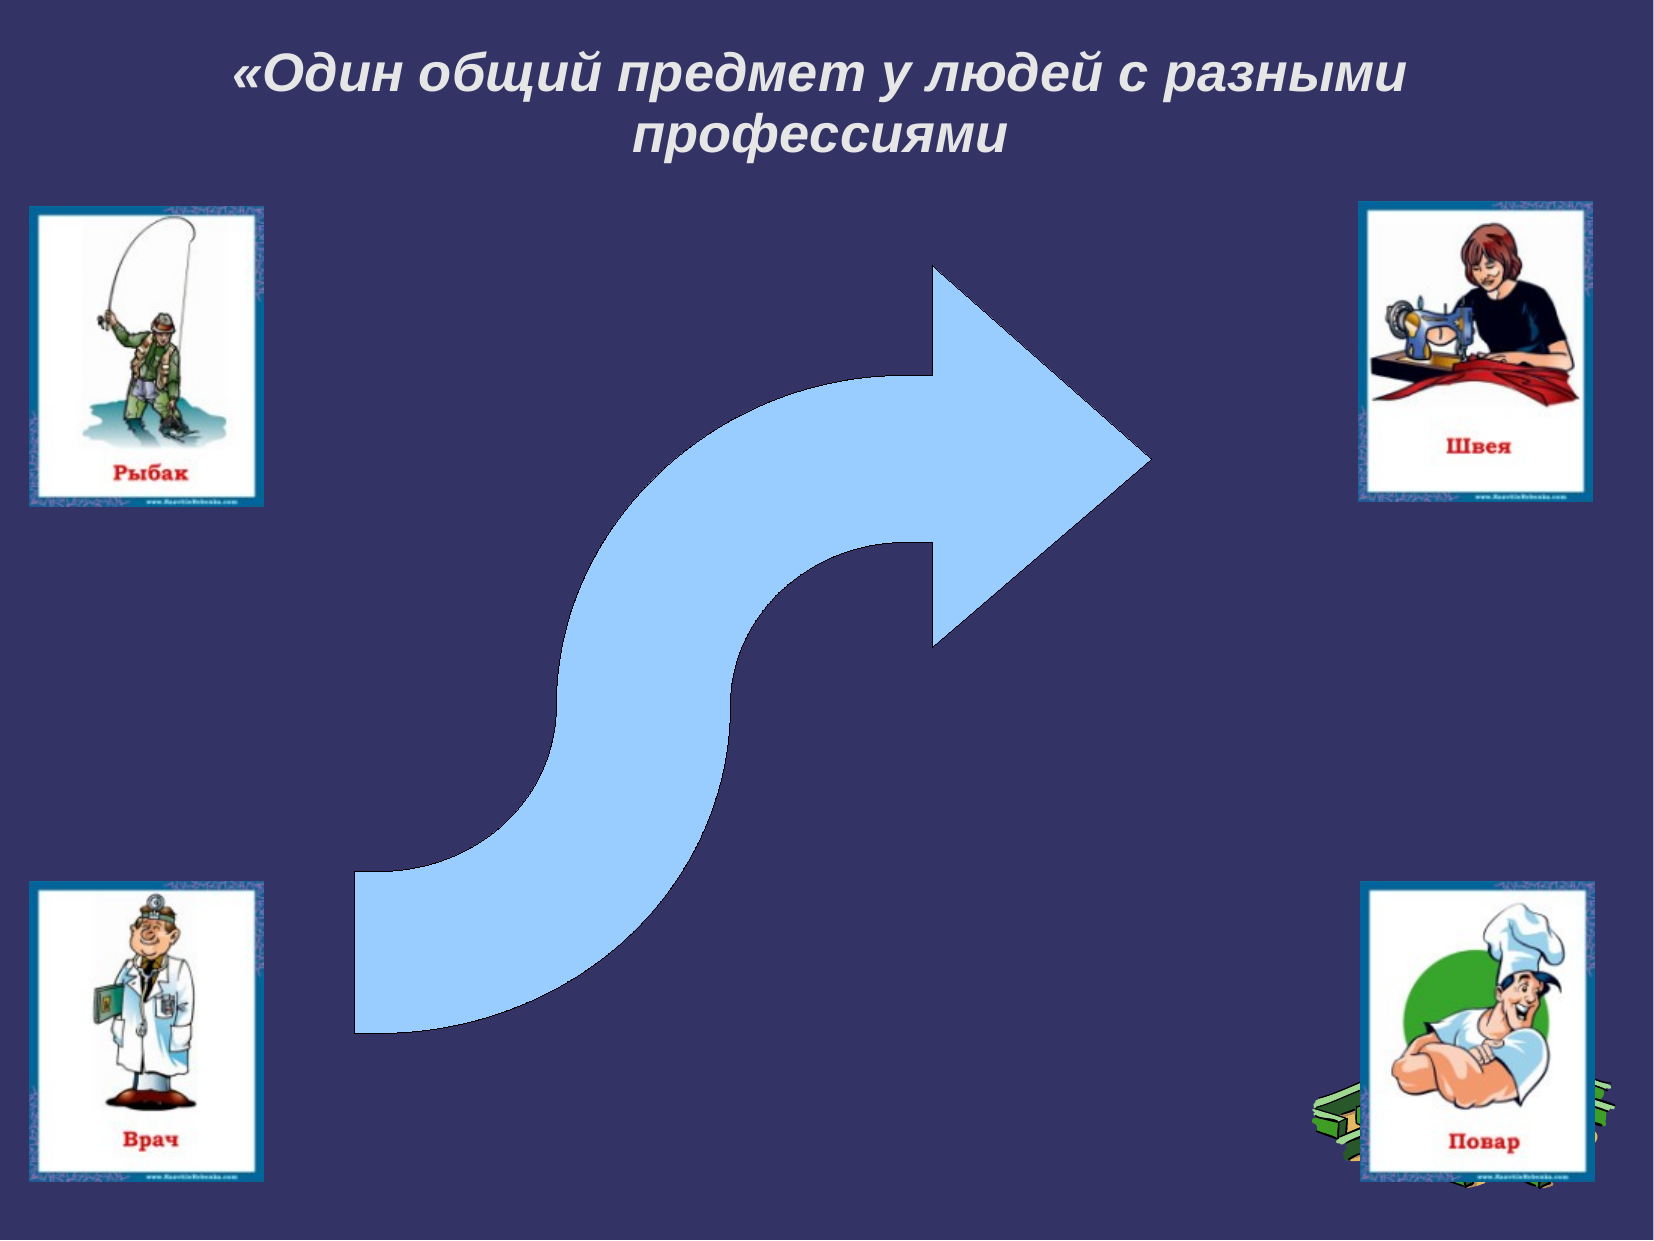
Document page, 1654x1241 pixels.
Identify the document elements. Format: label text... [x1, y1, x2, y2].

text_box [354, 265, 1152, 1034]
picture [238, 501, 257, 507]
title «Один общий предмет у людей с разными профессиями [76, 7, 1565, 200]
picture [29, 206, 264, 507]
picture [1358, 388, 1364, 396]
picture [1358, 201, 1593, 502]
picture [1567, 496, 1586, 502]
picture [1360, 881, 1595, 1182]
picture [1569, 1176, 1588, 1182]
picture [238, 1176, 257, 1182]
picture [29, 881, 264, 1182]
